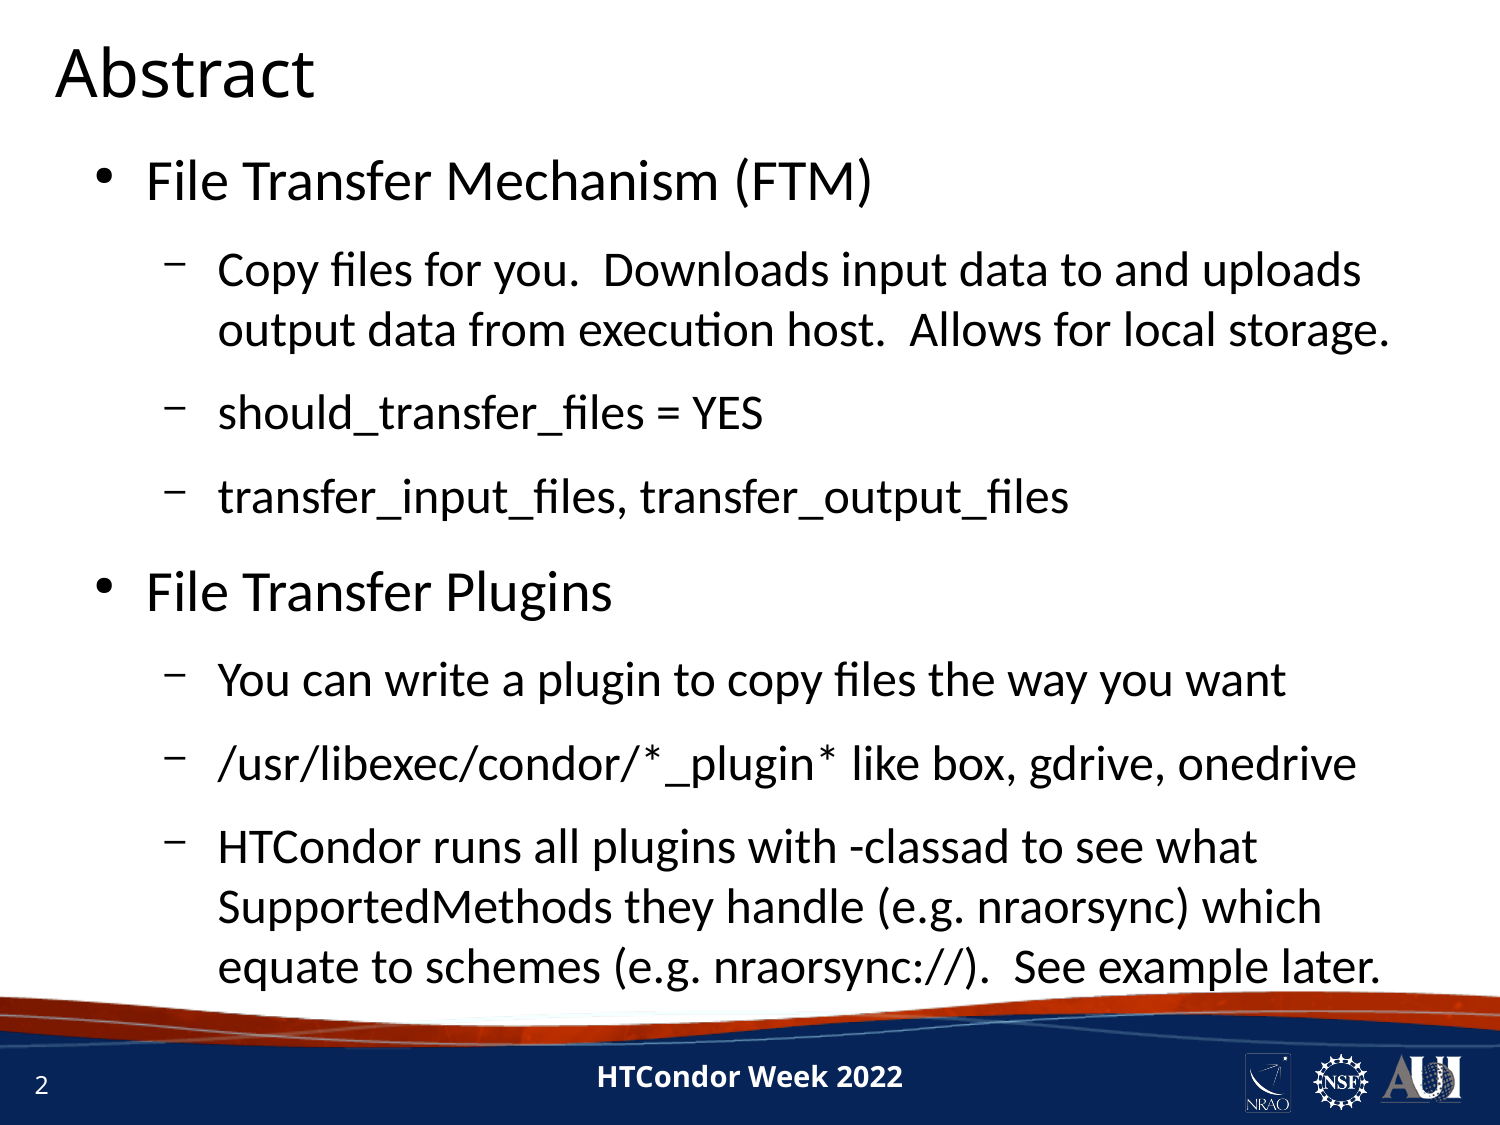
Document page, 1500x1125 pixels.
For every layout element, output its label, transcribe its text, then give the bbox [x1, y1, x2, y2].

picture [0, 981, 1500, 1109]
list Abstract [41, 23, 1458, 103]
list File Transfer Mechanism (FTM) Copy files for you. Downloads input data to and uploads output data from execution host. Allows for local storage. should_transfer_files = YES transfer_input_files, transfer_output_files File Transfer Plugins You can write a plugin to copy files the way you want /usr/libexec/condor/*_plugin* like box, gdrive, onedrive HTCondor runs all plugins with -classad to see what SupportedMethods they handle (e.g. nraorsync) which equate to schemes (e.g. nraorsync://). See example later. [61, 135, 1478, 976]
picture [670, 981, 683, 988]
